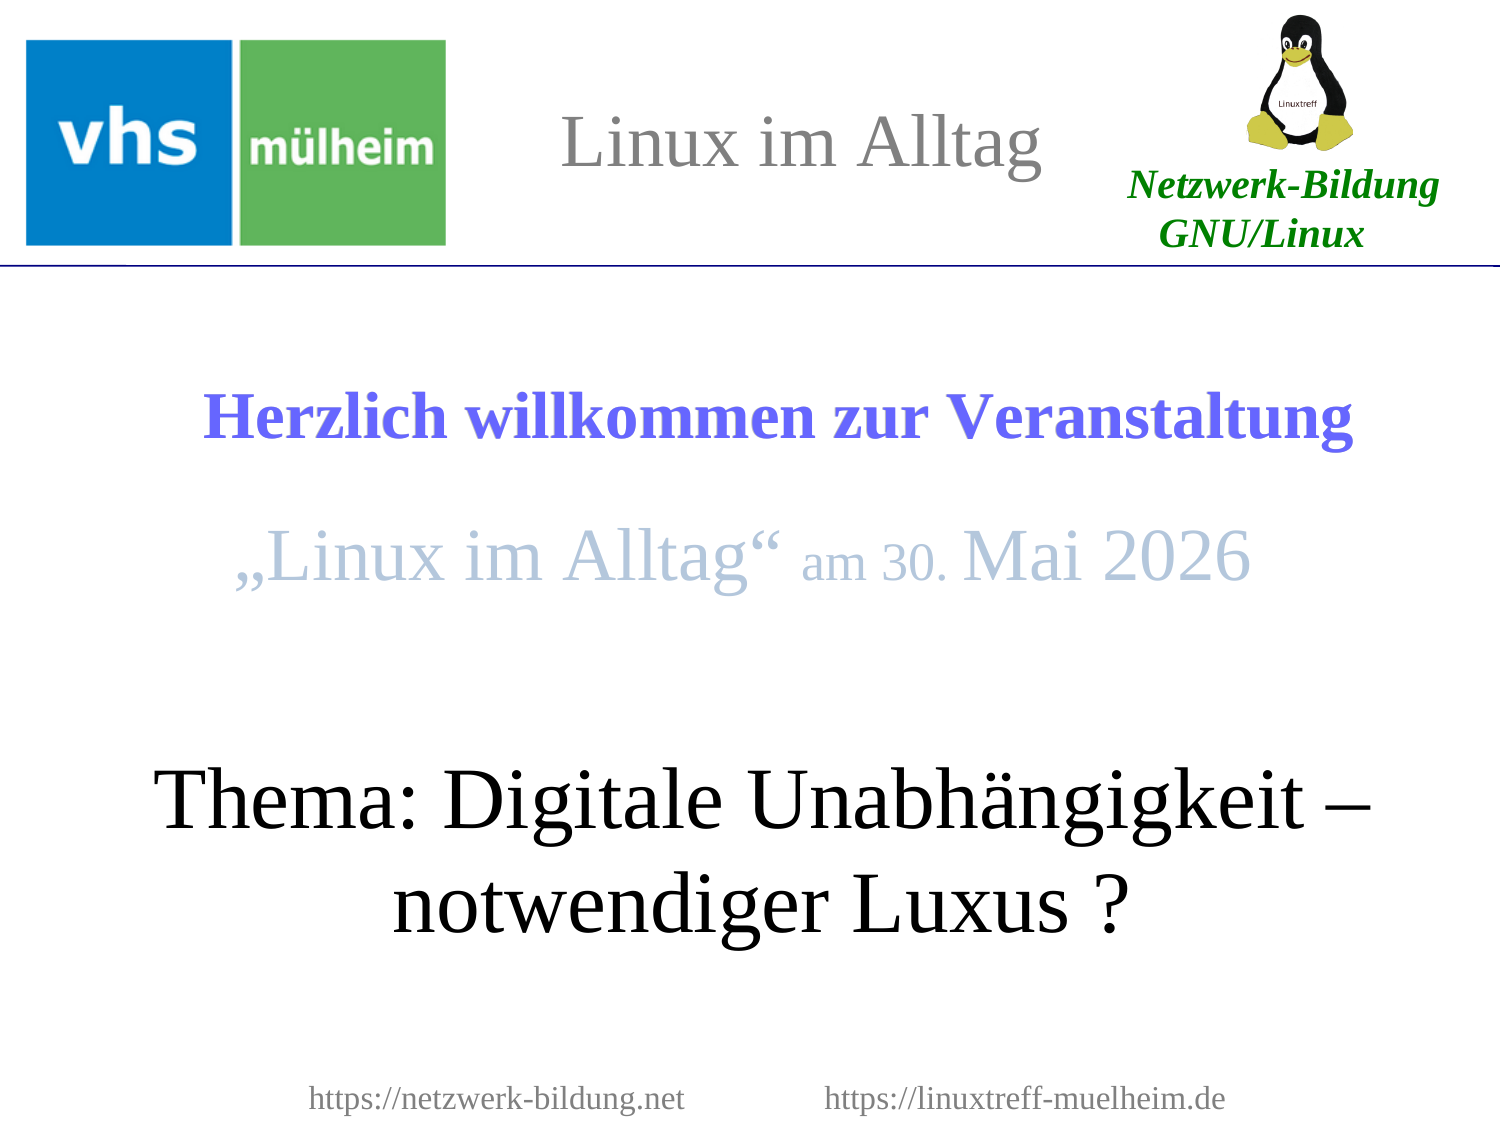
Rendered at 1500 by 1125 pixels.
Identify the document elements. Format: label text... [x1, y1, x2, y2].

text_box Herzlich willkommen zur Veranstaltung [189, 368, 1408, 463]
text_box Netzwerk-Bildung GNU/Linux [1112, 151, 1467, 266]
picture [1246, 13, 1353, 152]
text_box https://netzwerk-bildung.net https://linuxtreff-muelheim.de [34, 1070, 1500, 1125]
text_box Linux im Alltag [525, 88, 1079, 194]
text_box Thema: Digitale Unabhängigkeit – notwendiger Luxus ? [70, 738, 1454, 961]
text_box „Linux im Alltag“ am 30. Mai 2026 [127, 501, 1359, 626]
picture [14, 32, 461, 254]
